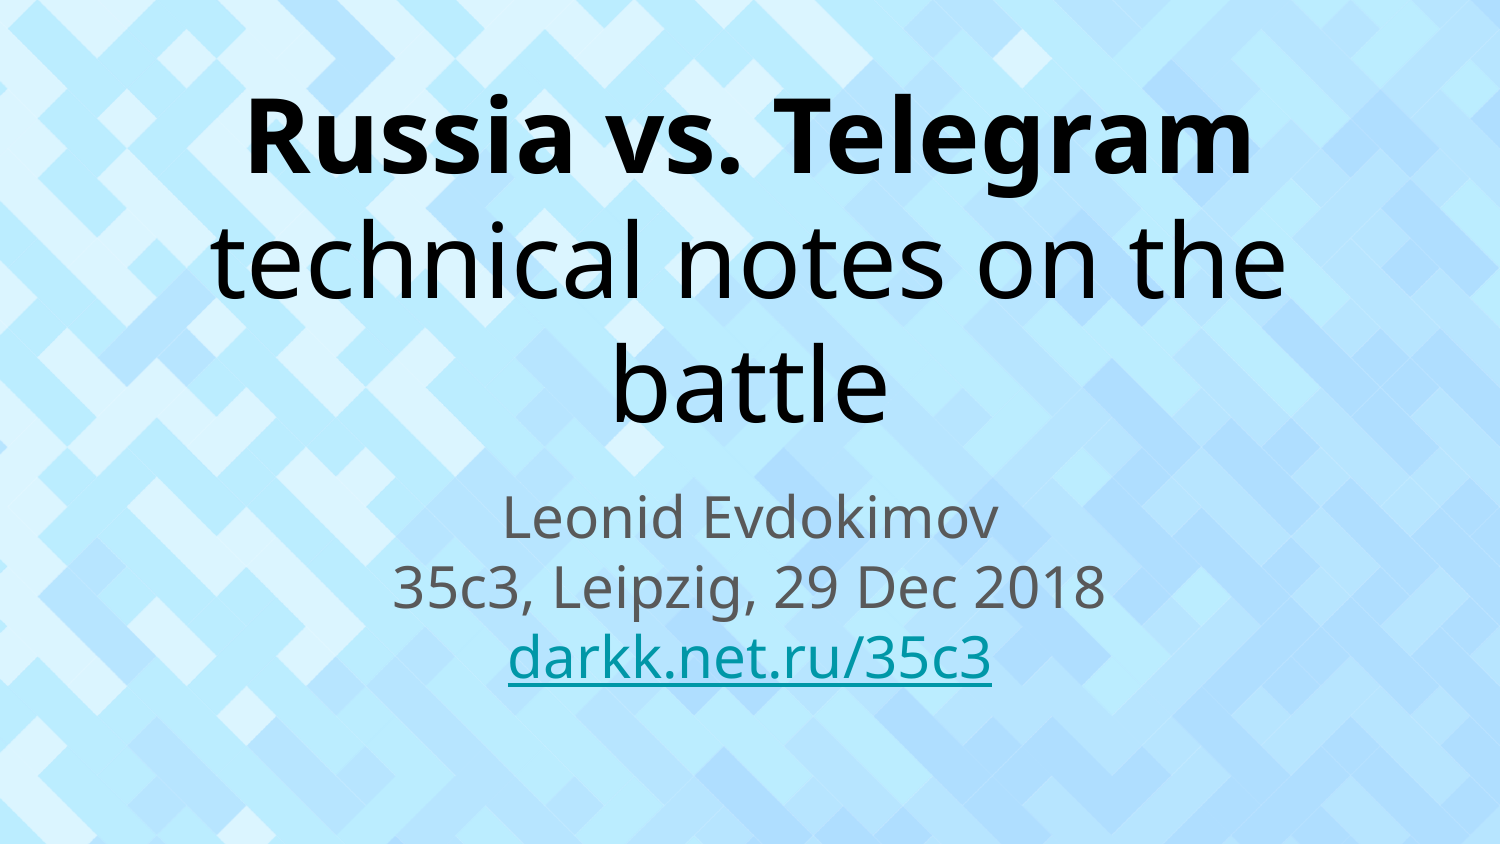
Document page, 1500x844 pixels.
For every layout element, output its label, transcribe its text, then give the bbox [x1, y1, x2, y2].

title Russia vs. Telegram technical notes on the battle [51, 122, 1449, 459]
picture [0, 0, 1500, 844]
subtitle Leonid Evdokimov 35c3, Leipzig, 29 Dec 2018 darkk.net.ru/35c3 [51, 464, 1449, 595]
